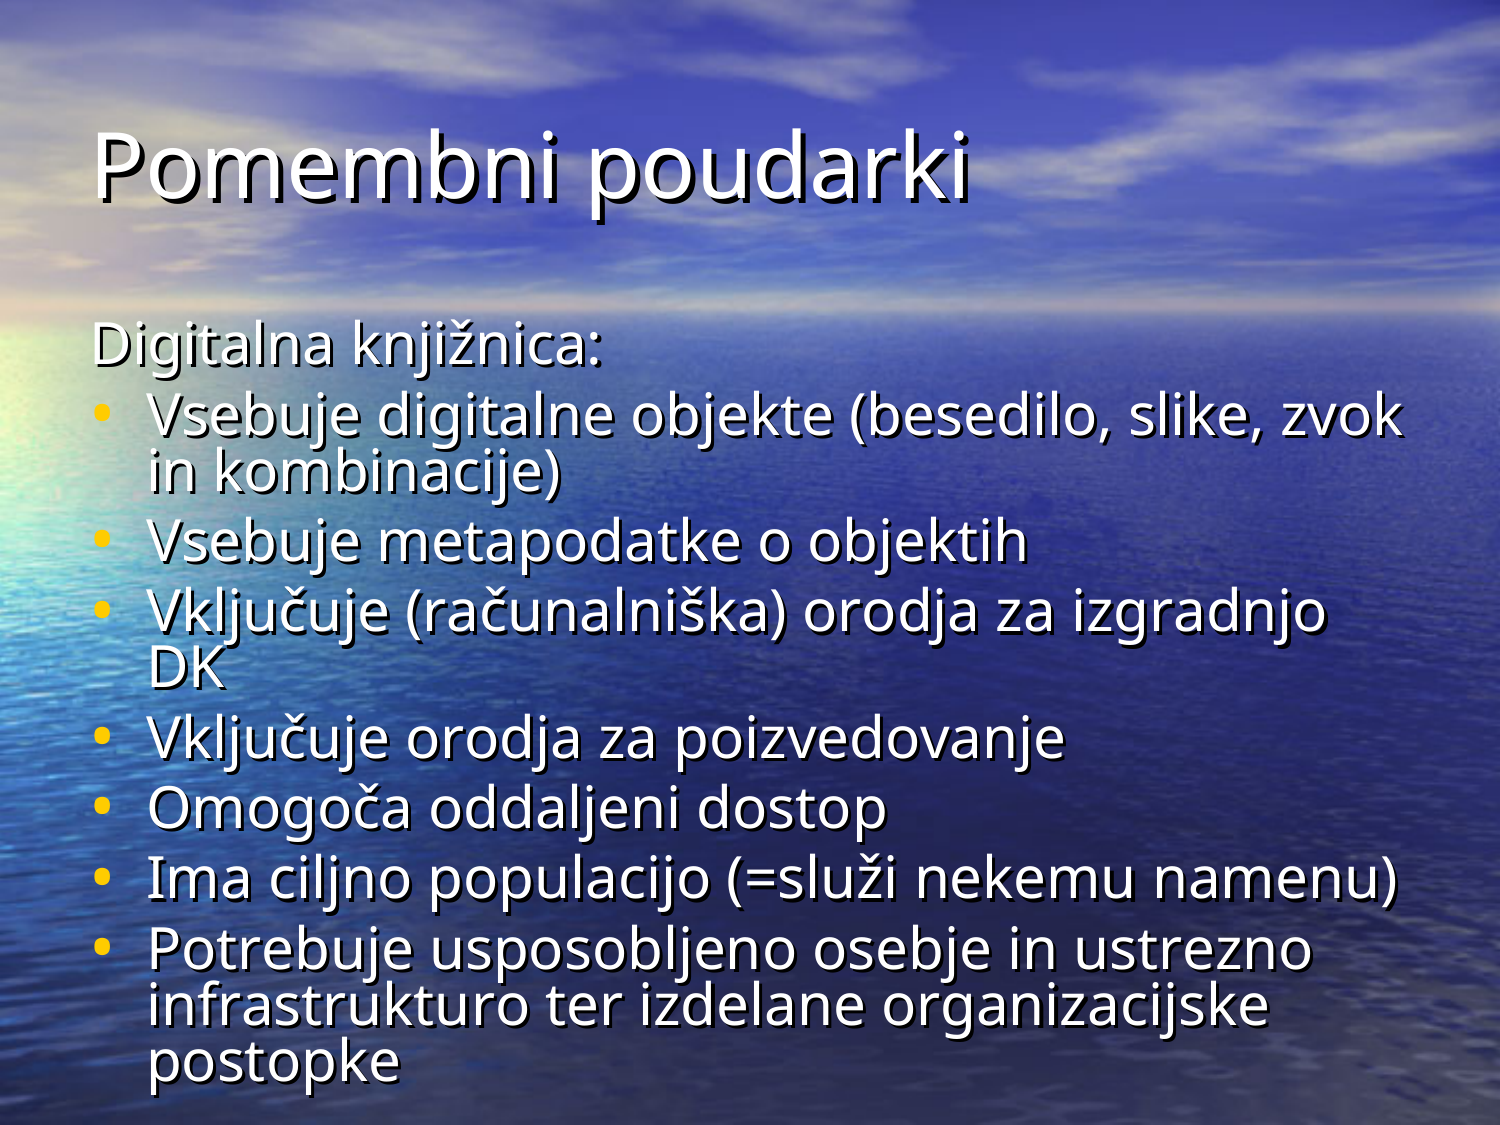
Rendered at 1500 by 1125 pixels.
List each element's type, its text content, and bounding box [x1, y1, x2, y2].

picture [0, 0, 1500, 1125]
list Digitalna knjižnica: Vsebuje digitalne objekte (besedilo, slike, zvok in kombinacije) Vsebuje metapodatke o objektih Vključuje (računalniška) orodja za izgradnjo DK Vključuje orodja za poizvedovanje Omogoča oddaljeni dostop Ima ciljno populacijo (=služi nekemu namenu) Potrebuje usposobljeno osebje in ustrezno infrastrukturo ter izdelane organizacijske postopke [75, 312, 1426, 990]
title Pomembni poudarki [75, 47, 1426, 276]
